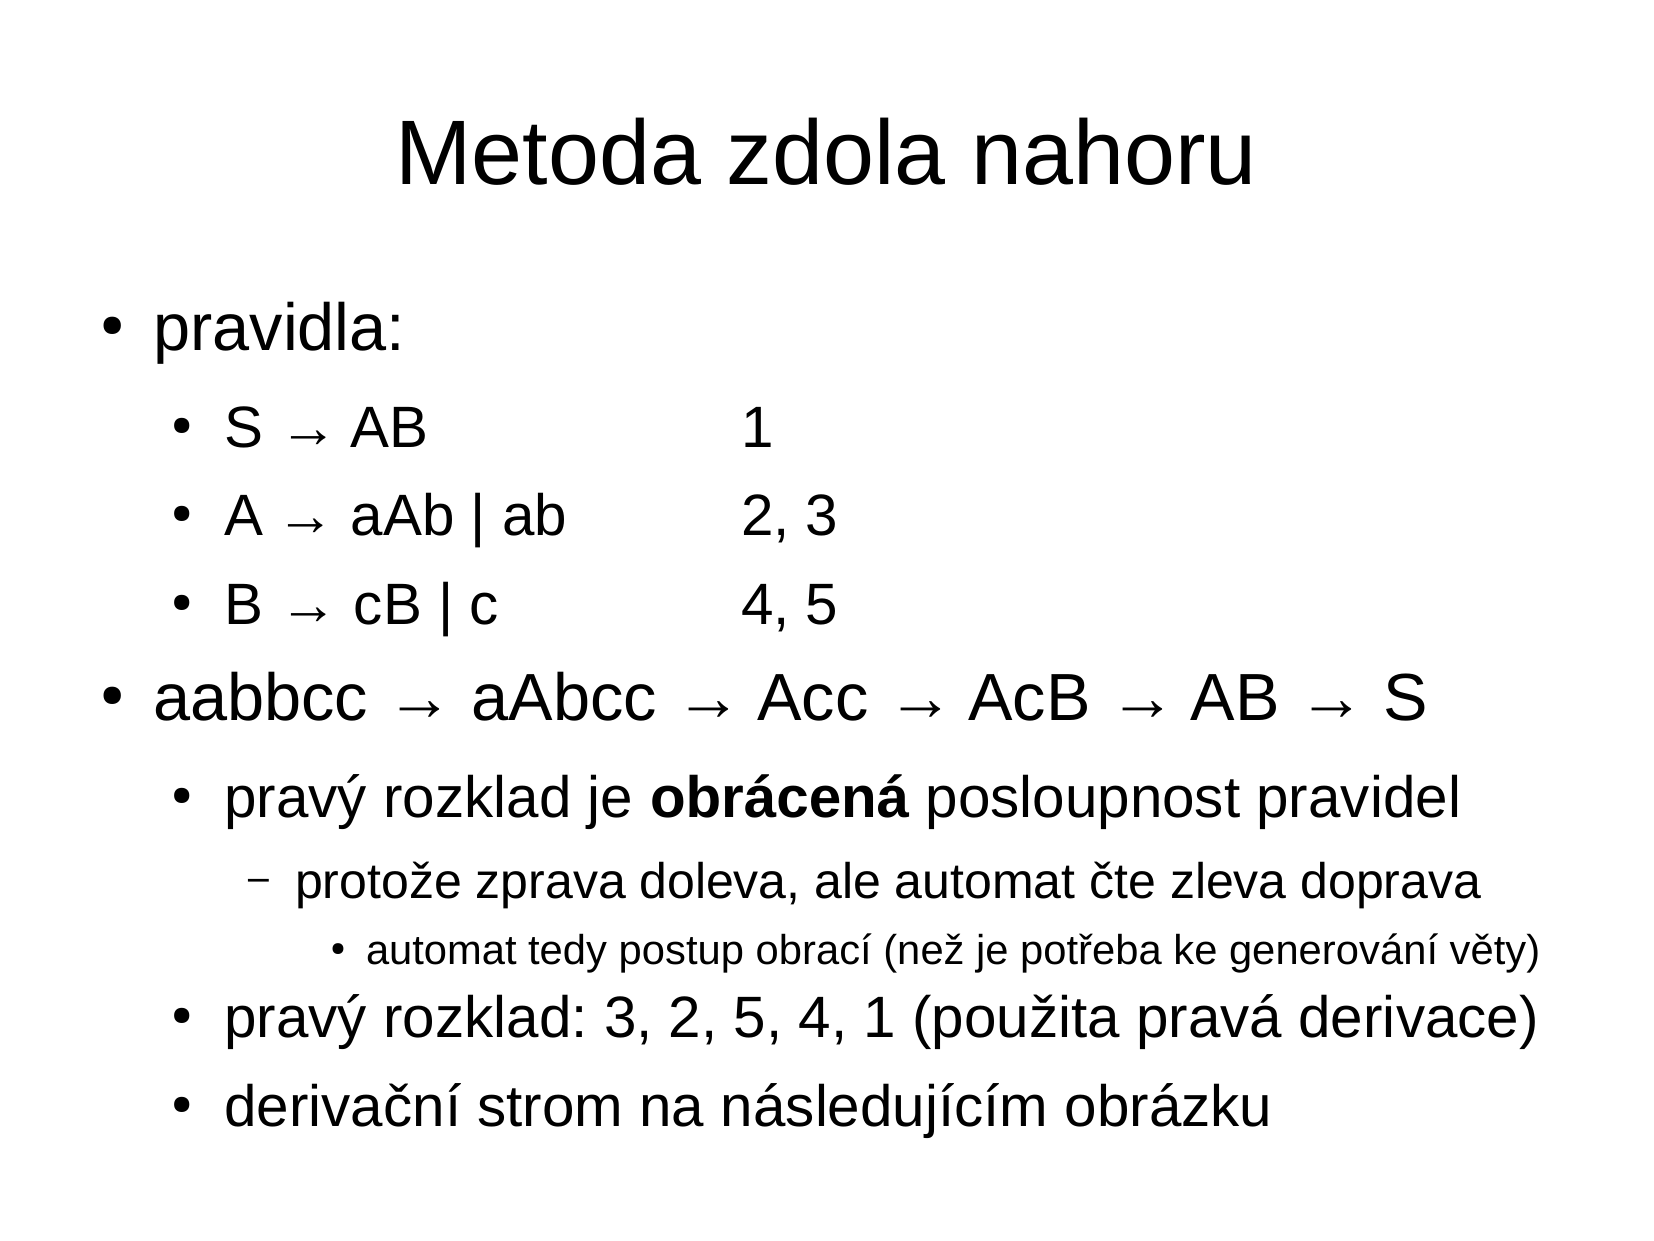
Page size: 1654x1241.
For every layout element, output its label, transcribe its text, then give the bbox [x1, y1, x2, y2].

list pravidla: S → AB 1 A → aAb | ab 2, 3 B → cB | c 4, 5 aabbcc → aAbcc → Acc → AcB → AB → S pravý rozklad je obrácená posloupnost pravidel protože zprava doleva, ale automat čte zleva doprava automat tedy postup obrací (než je potřeba ke generování věty) pravý rozklad: 3, 2, 5, 4, 1 (použita pravá derivace) derivační strom na následujícím obrázku [82, 290, 1571, 1139]
title Metoda zdola nahoru [82, 56, 1571, 250]
